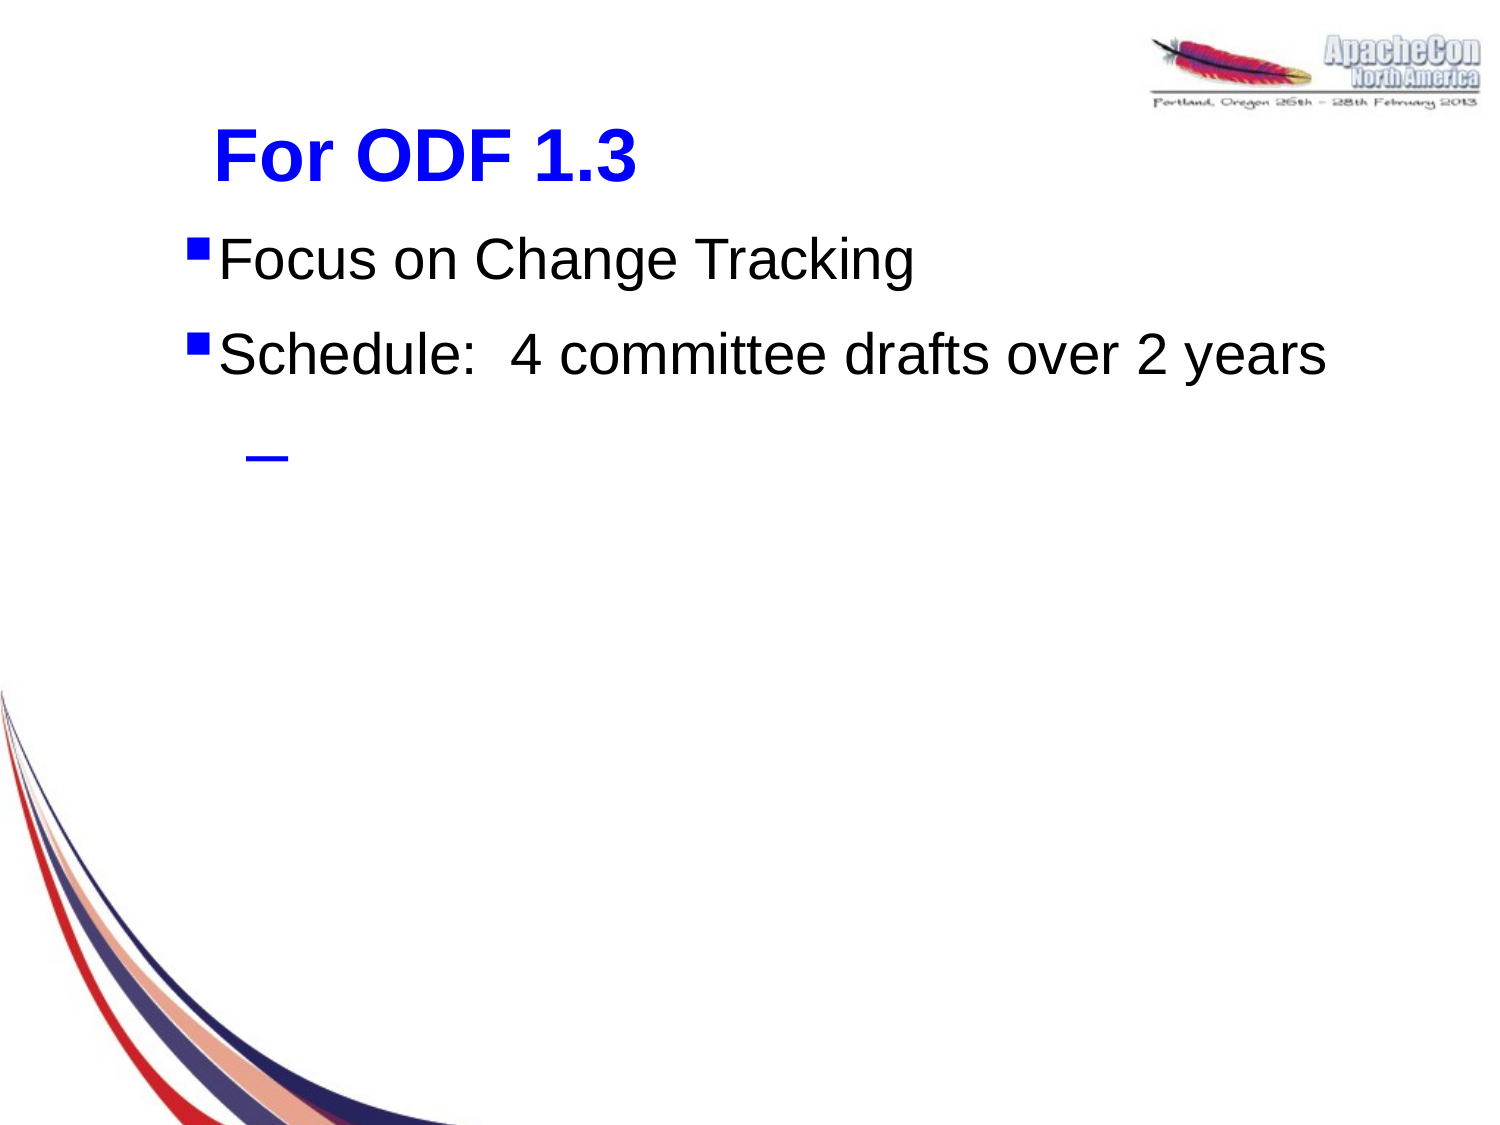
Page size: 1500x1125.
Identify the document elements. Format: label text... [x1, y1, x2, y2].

title For ODF 1.3 [213, 104, 1446, 207]
picture [0, 0, 1500, 1125]
list Focus on Change Tracking Schedule: 4 committee drafts over 2 years [181, 226, 1463, 899]
